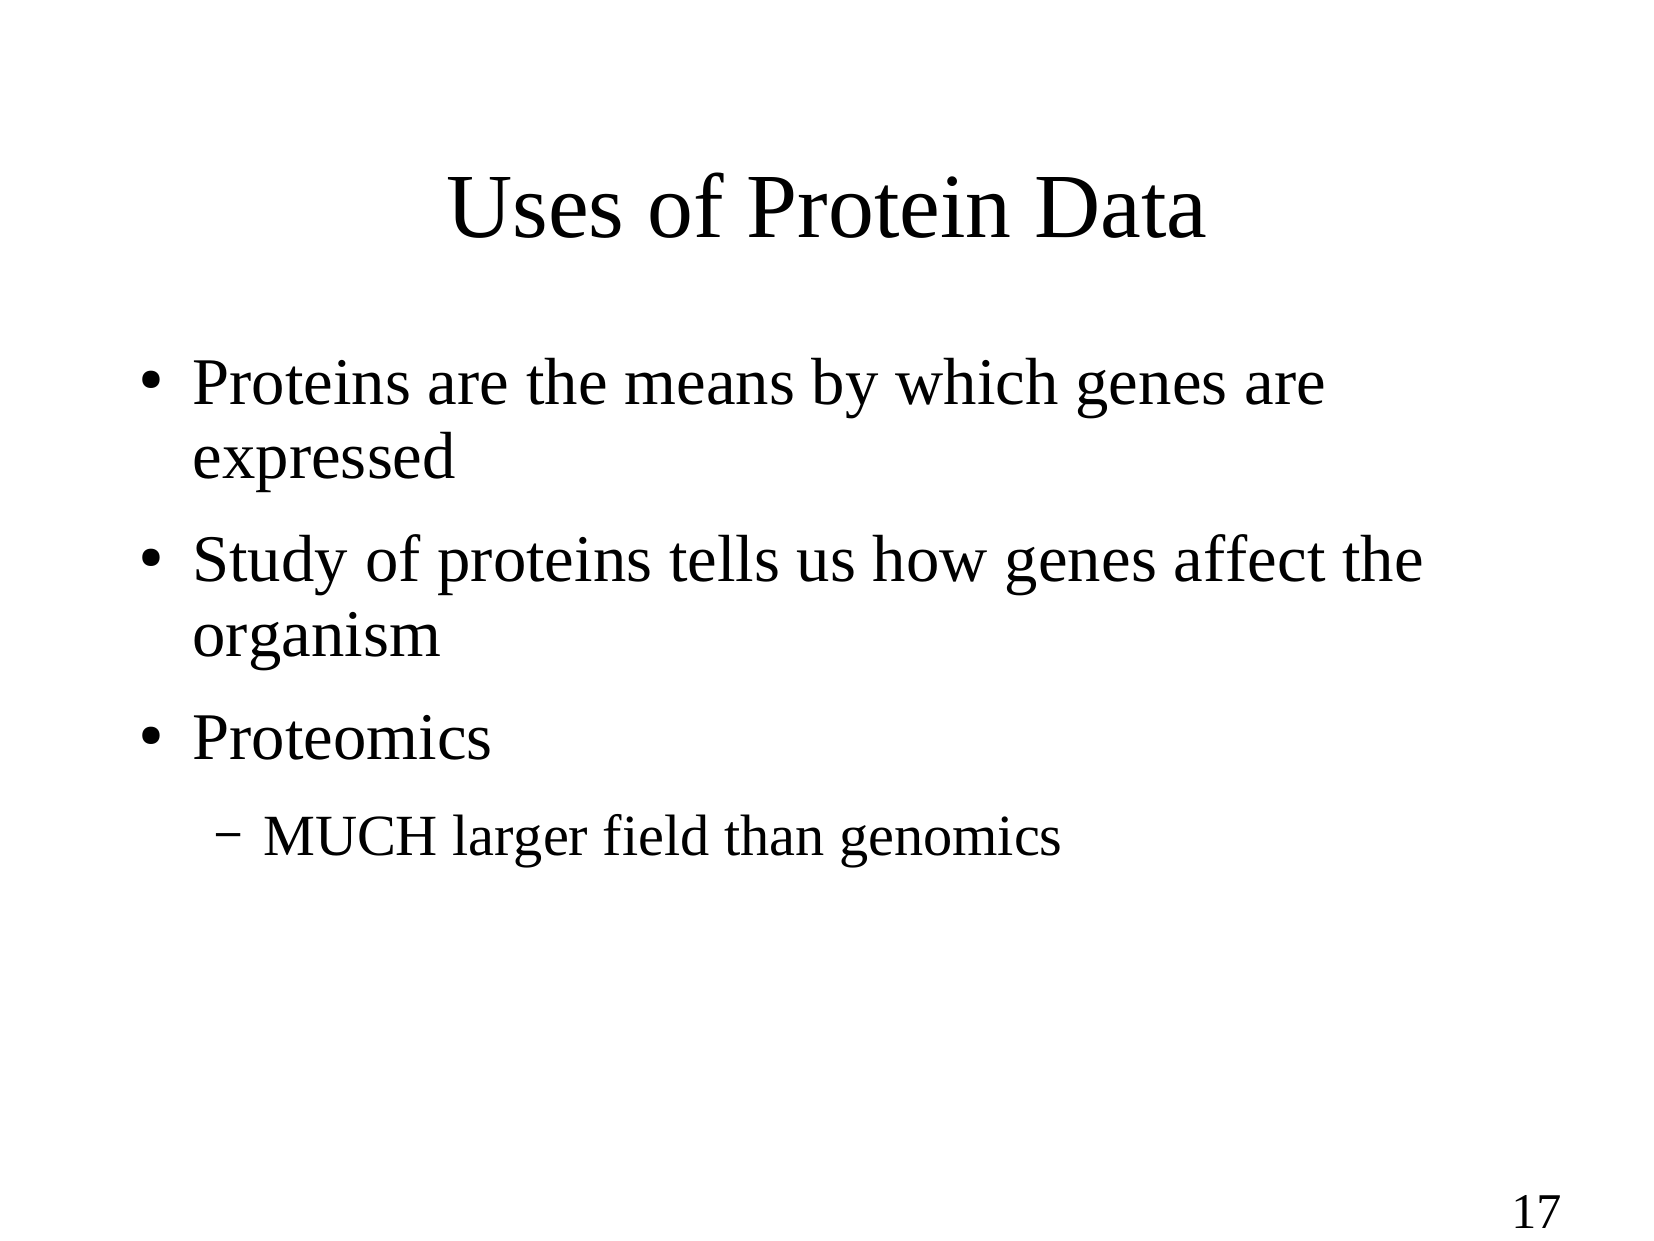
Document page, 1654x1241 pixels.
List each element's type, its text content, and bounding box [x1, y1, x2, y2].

list Proteins are the means by which genes are expressed Study of proteins tells us how genes affect the organism Proteomics MUCH larger field than genomics [121, 344, 1534, 1127]
text_box <number> [1511, 1183, 1654, 1241]
title Uses of Protein Data [121, 102, 1534, 311]
